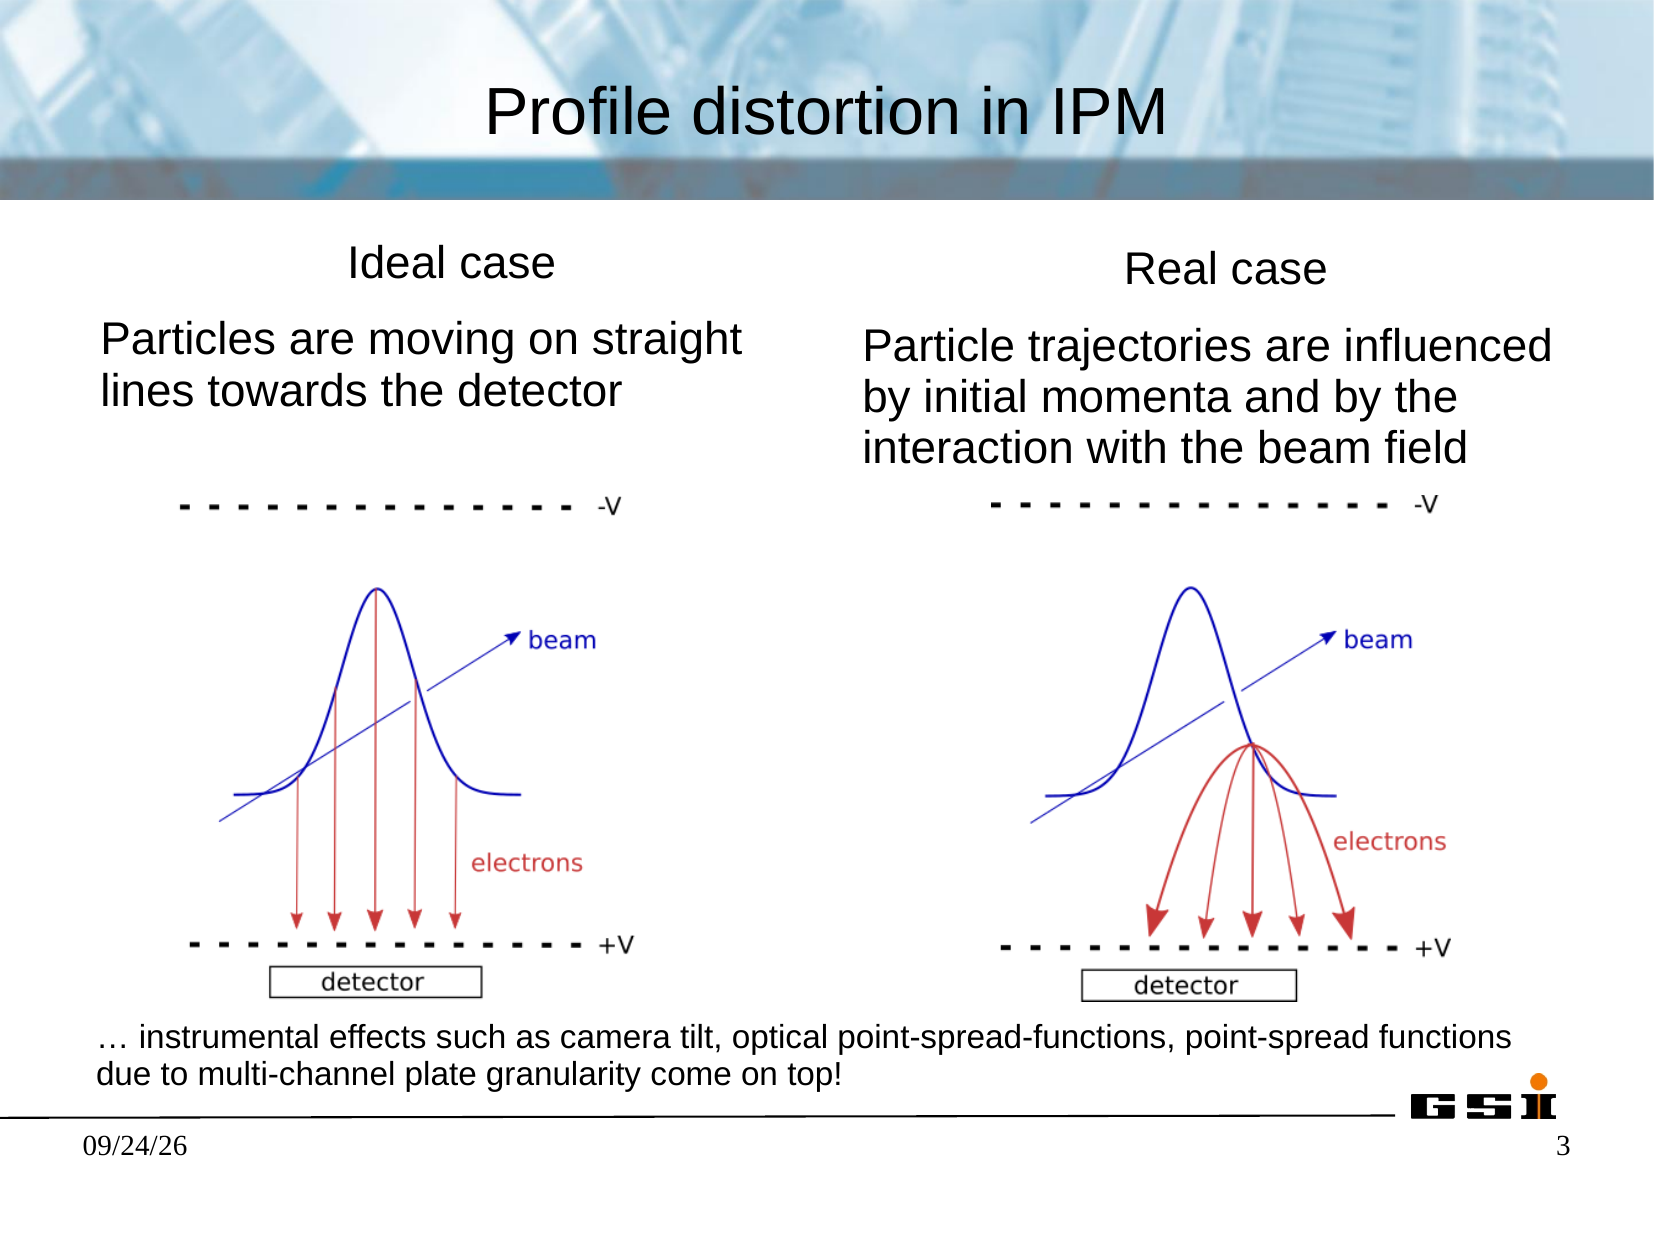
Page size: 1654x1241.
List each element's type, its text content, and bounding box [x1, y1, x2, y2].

picture [135, 470, 676, 1010]
list Real case Particle trajectories are influenced by initial momenta and by the interaction with the beam field [791, 242, 1590, 963]
picture [991, 495, 1451, 1002]
list Ideal case Particles are moving on straight lines towards the detector [29, 237, 804, 957]
title Profile distortion in IPM [82, 8, 1571, 216]
text_box … instrumental effects such as camera tilt, optical point-spread-functions, point-spread functions due to multi-channel plate granularity come on top! [81, 1010, 1558, 1142]
picture [0, 0, 1654, 200]
